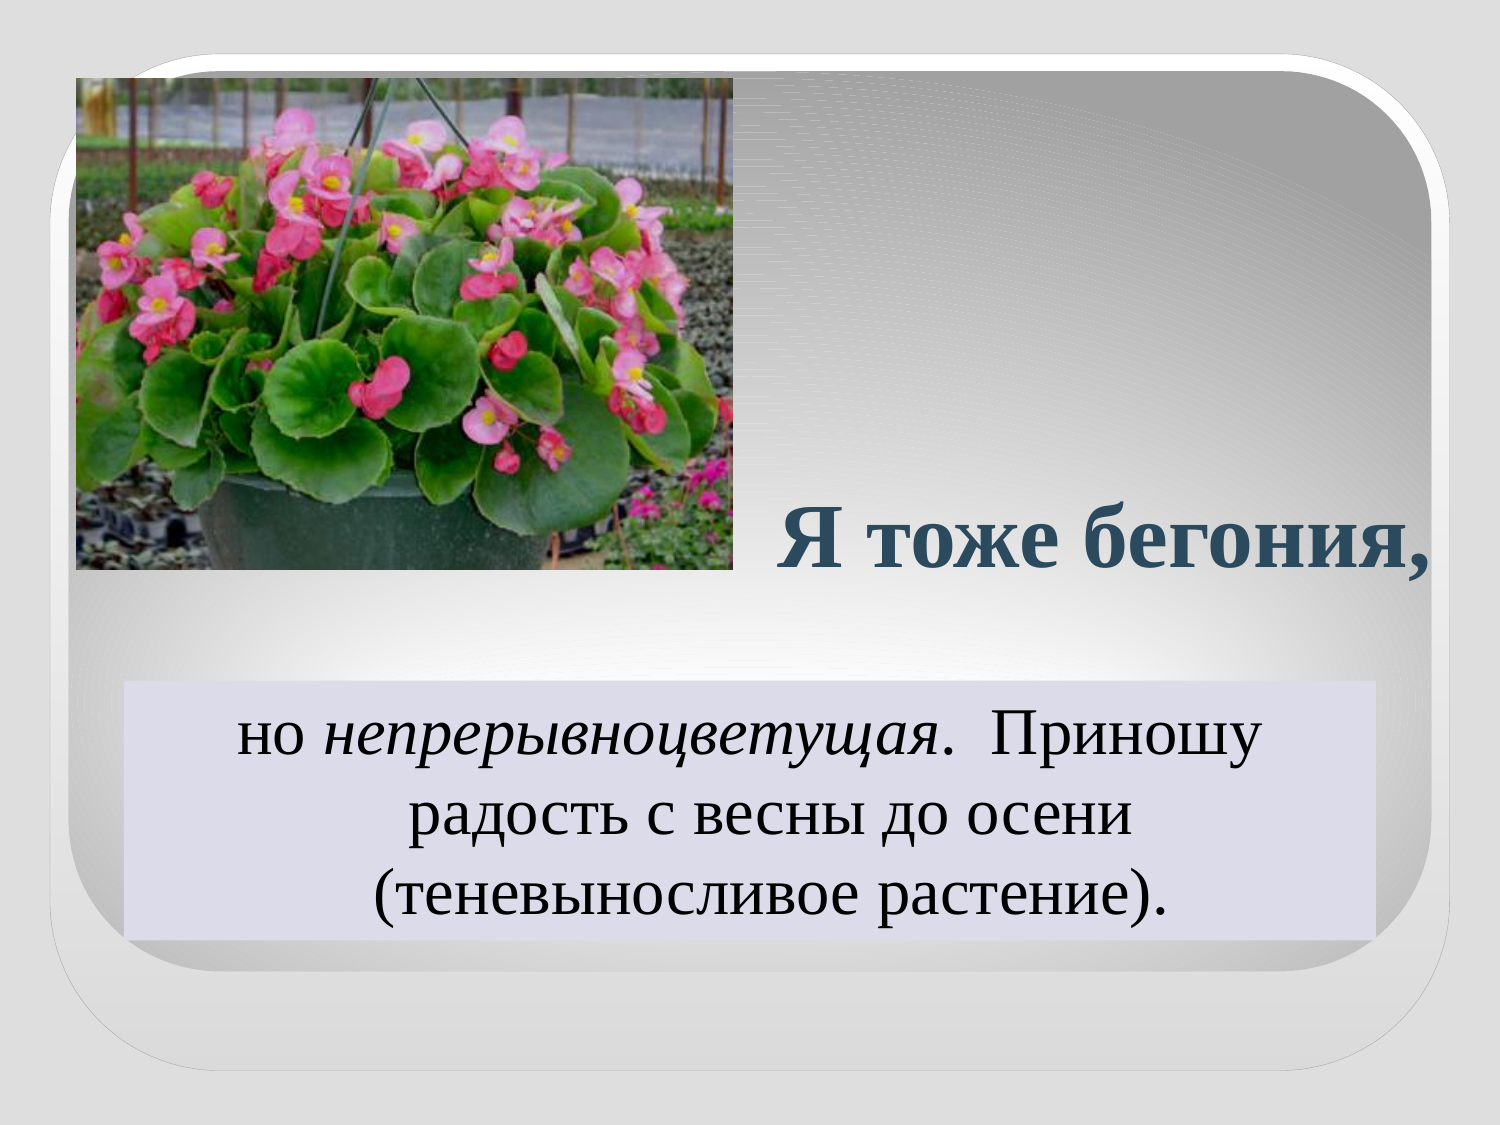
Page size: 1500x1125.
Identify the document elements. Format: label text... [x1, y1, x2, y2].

list но непрерывноцветущая. Приношу радость с весны до осени (теневыносливое растение). [123, 680, 1376, 941]
picture [76, 78, 733, 570]
title Я тоже бегония, [501, 467, 1447, 641]
